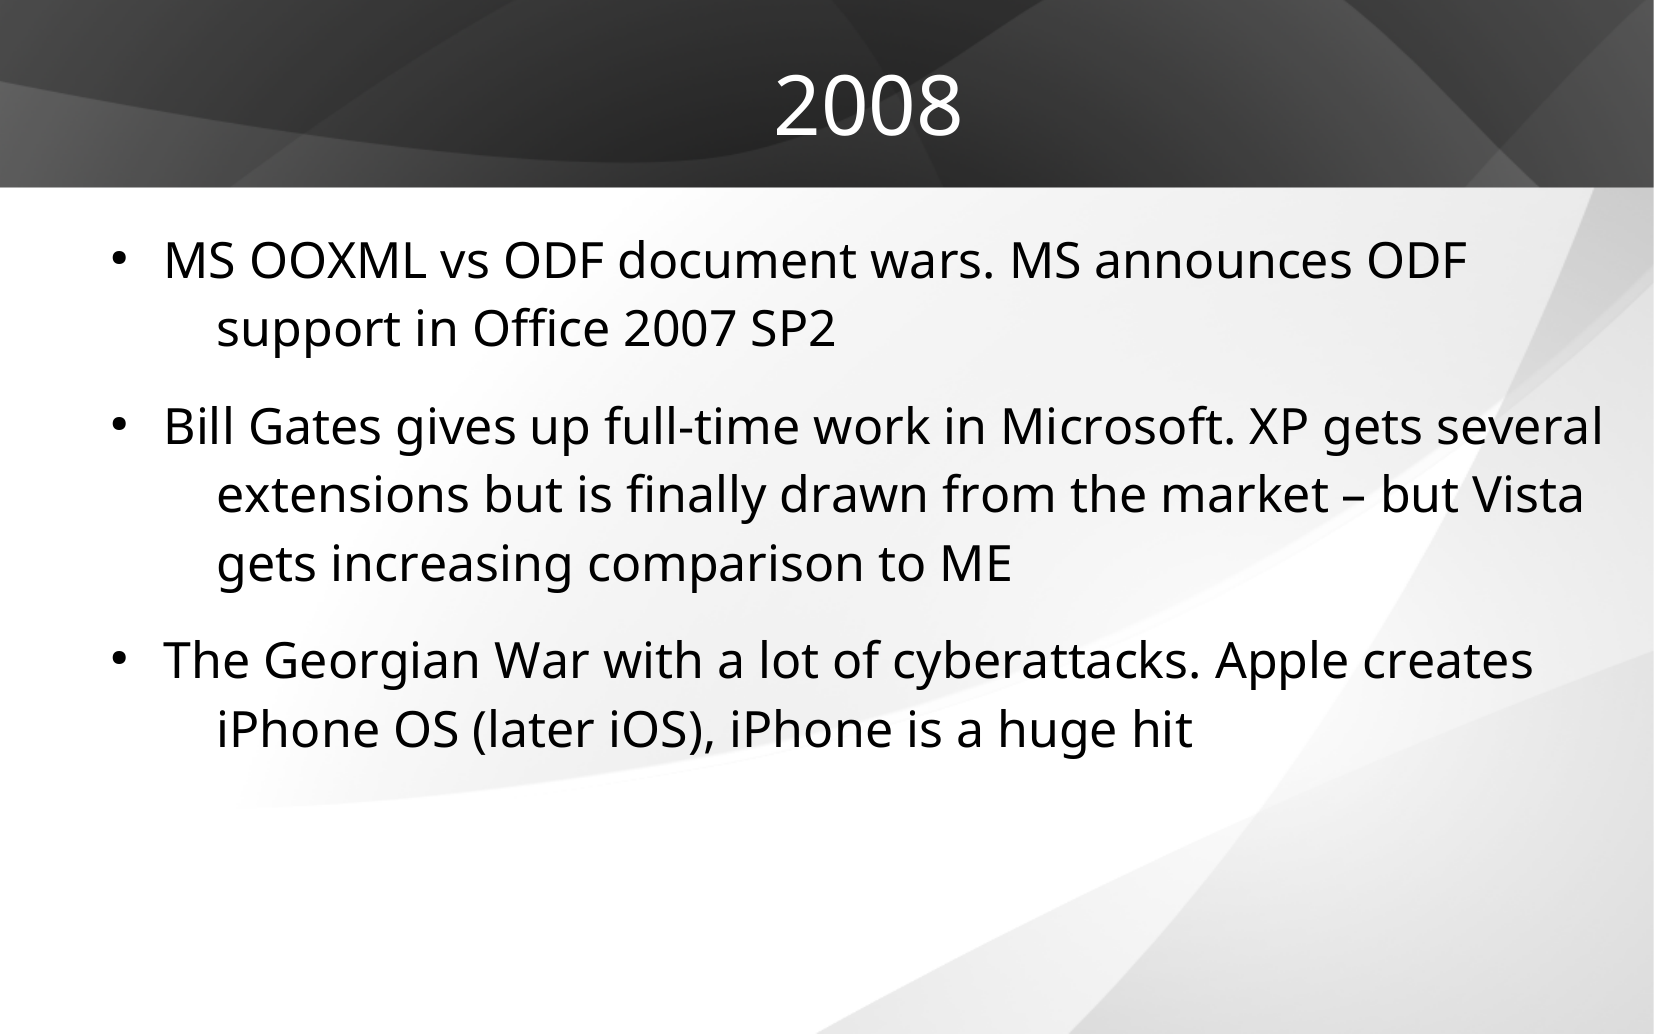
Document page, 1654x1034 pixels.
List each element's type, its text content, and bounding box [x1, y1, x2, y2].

list MS OOXML vs ODF document wars. MS announces ODF support in Office 2007 SP2 Bill Gates gives up full-time work in Microsoft. XP gets several extensions but is finally drawn from the market – but Vista gets increasing comparison to ME The Georgian War with a lot of cyberattacks. Apple creates iPhone OS (later iOS), iPhone is a huge hit [75, 225, 1613, 1013]
picture [0, 0, 1654, 1034]
title 2008 [124, 0, 1613, 208]
